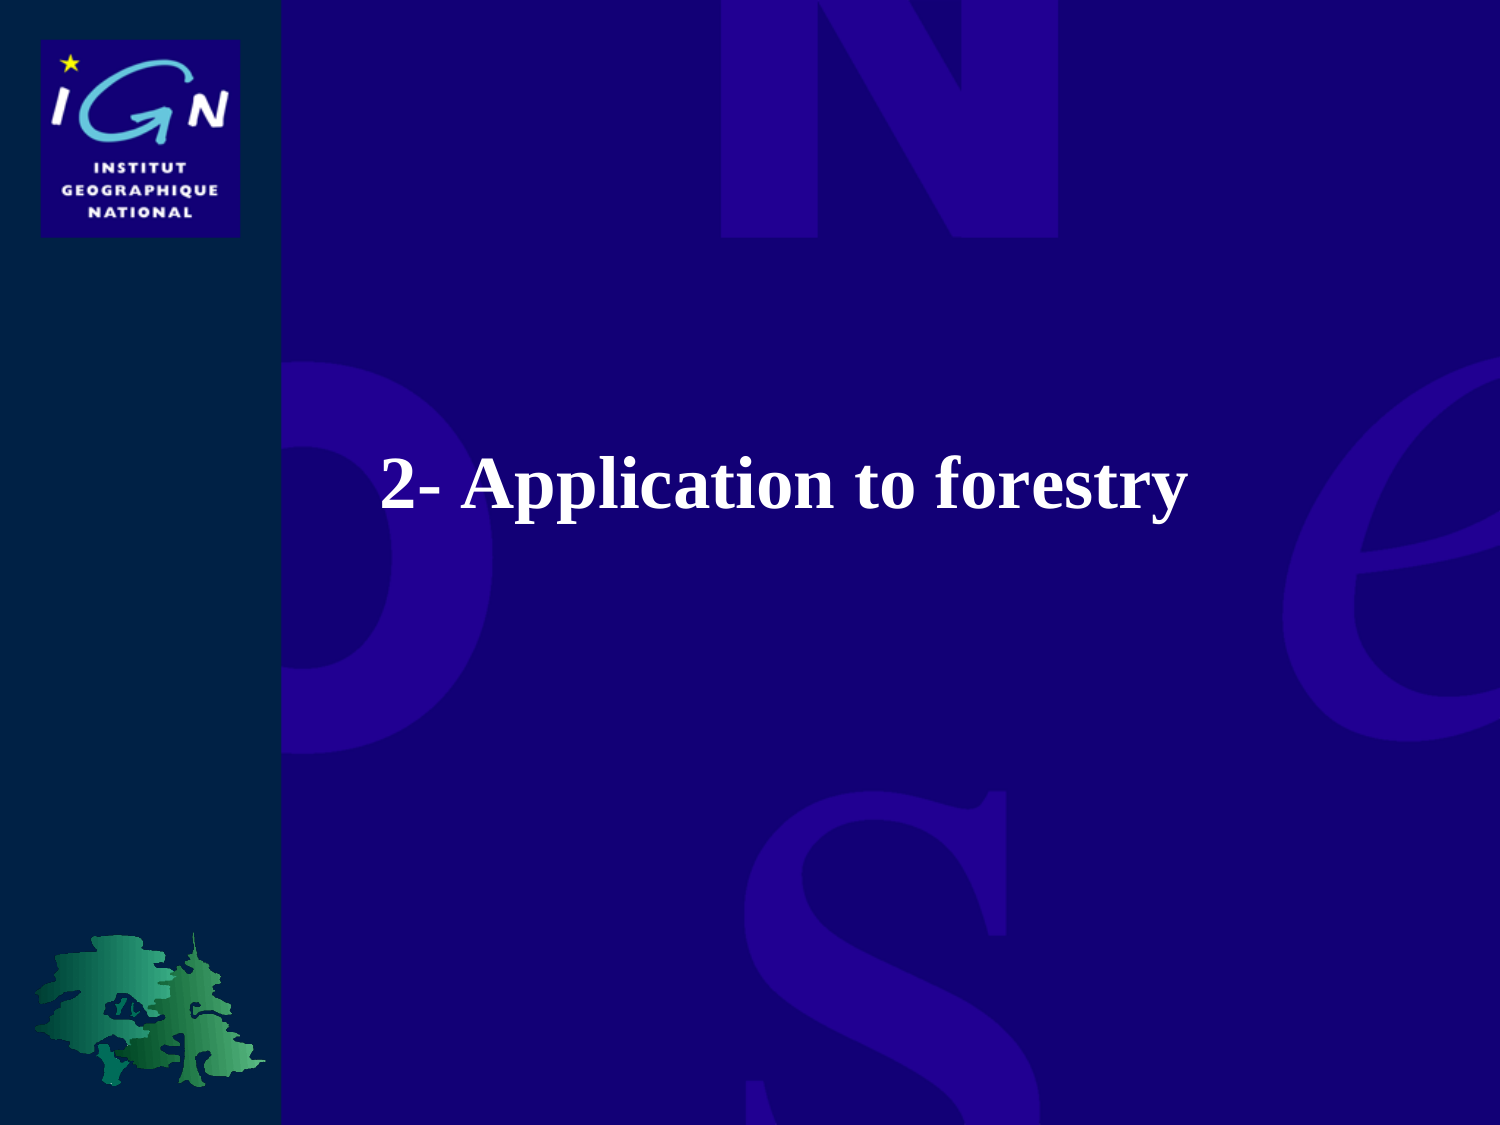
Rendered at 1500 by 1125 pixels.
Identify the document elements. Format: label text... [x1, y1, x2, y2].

text_box 2- Application to forestry [364, 426, 1205, 532]
picture [0, 0, 1500, 1125]
